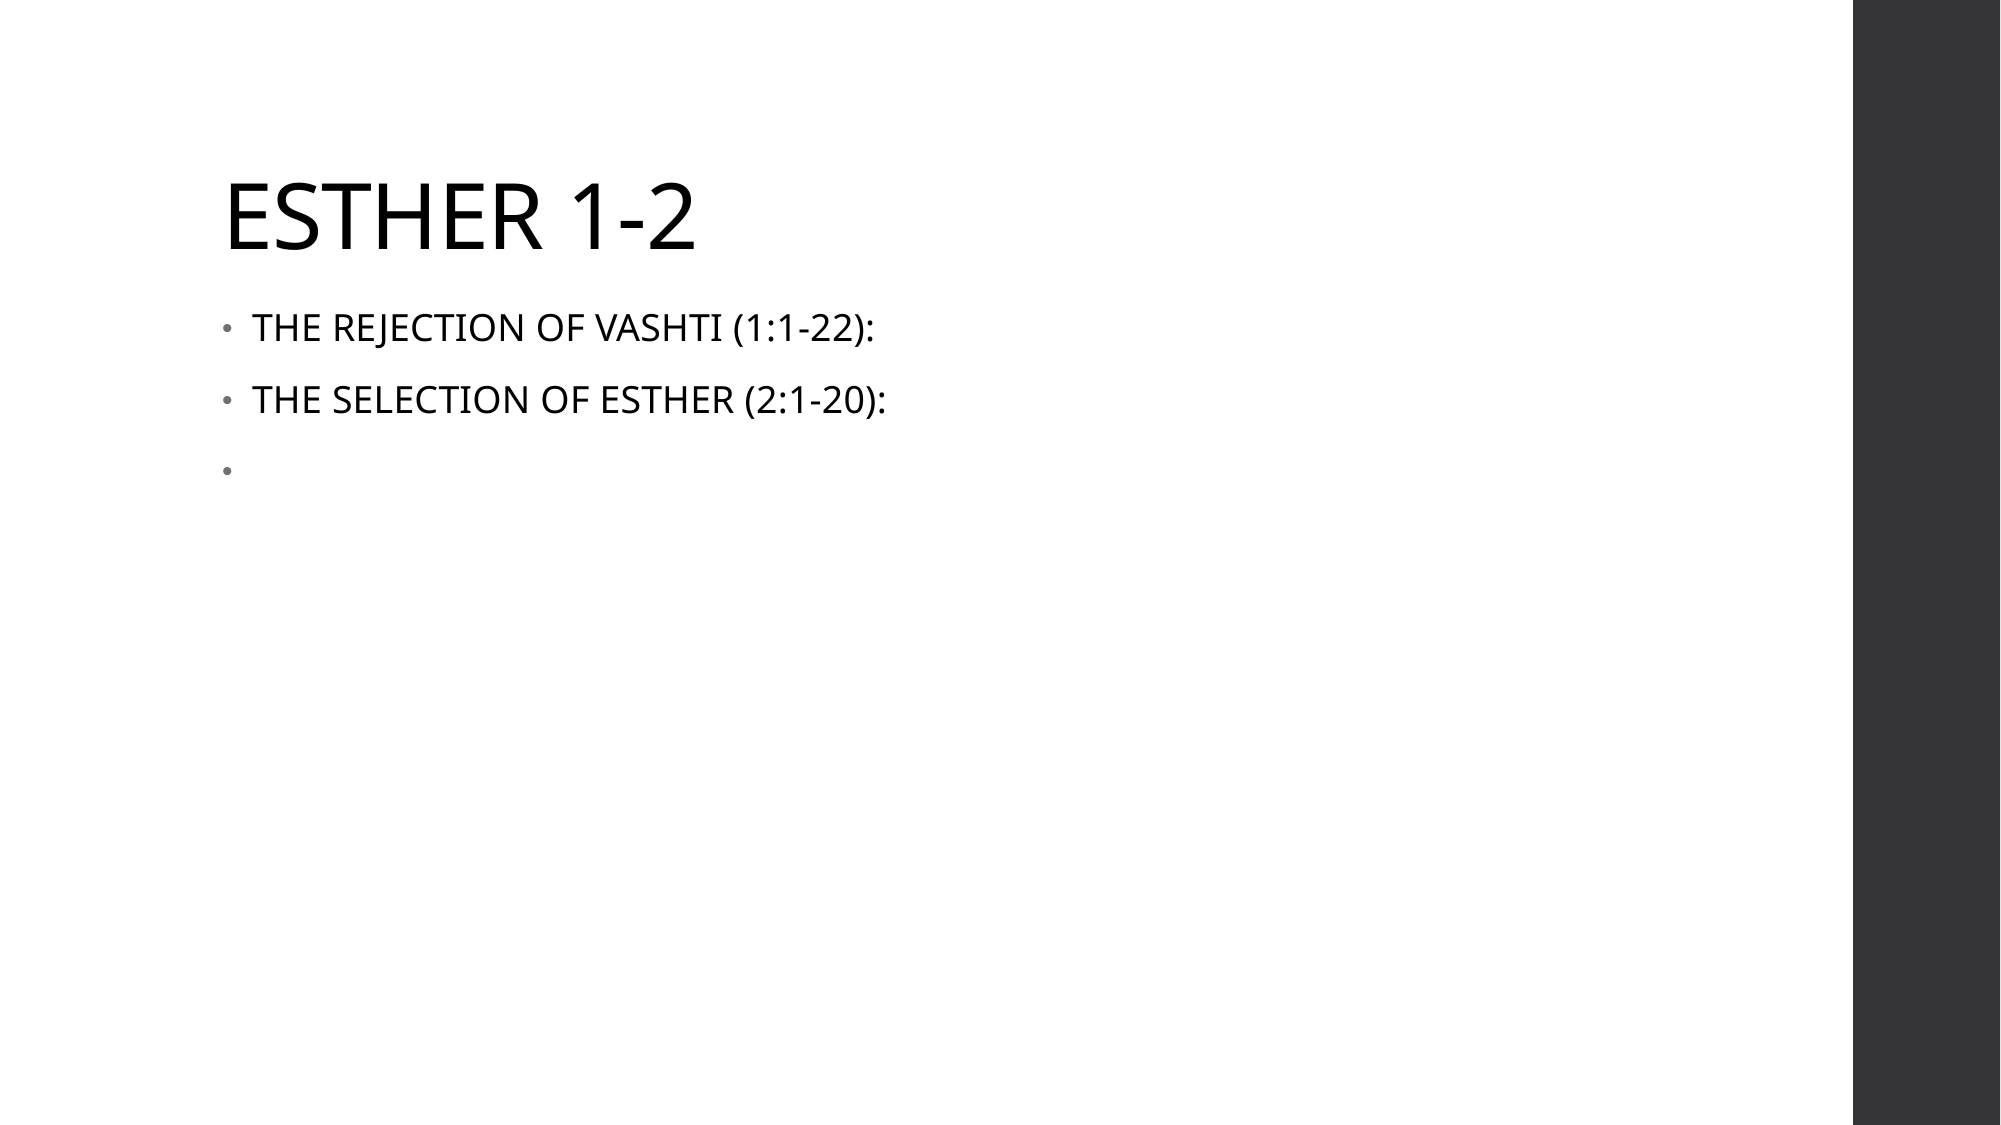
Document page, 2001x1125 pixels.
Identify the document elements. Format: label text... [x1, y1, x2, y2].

title ESTHER 1-2 [206, 60, 1797, 278]
list THE REJECTION OF VASHTI (1:1-22): THE SELECTION OF ESTHER (2:1-20): [206, 299, 1617, 1014]
